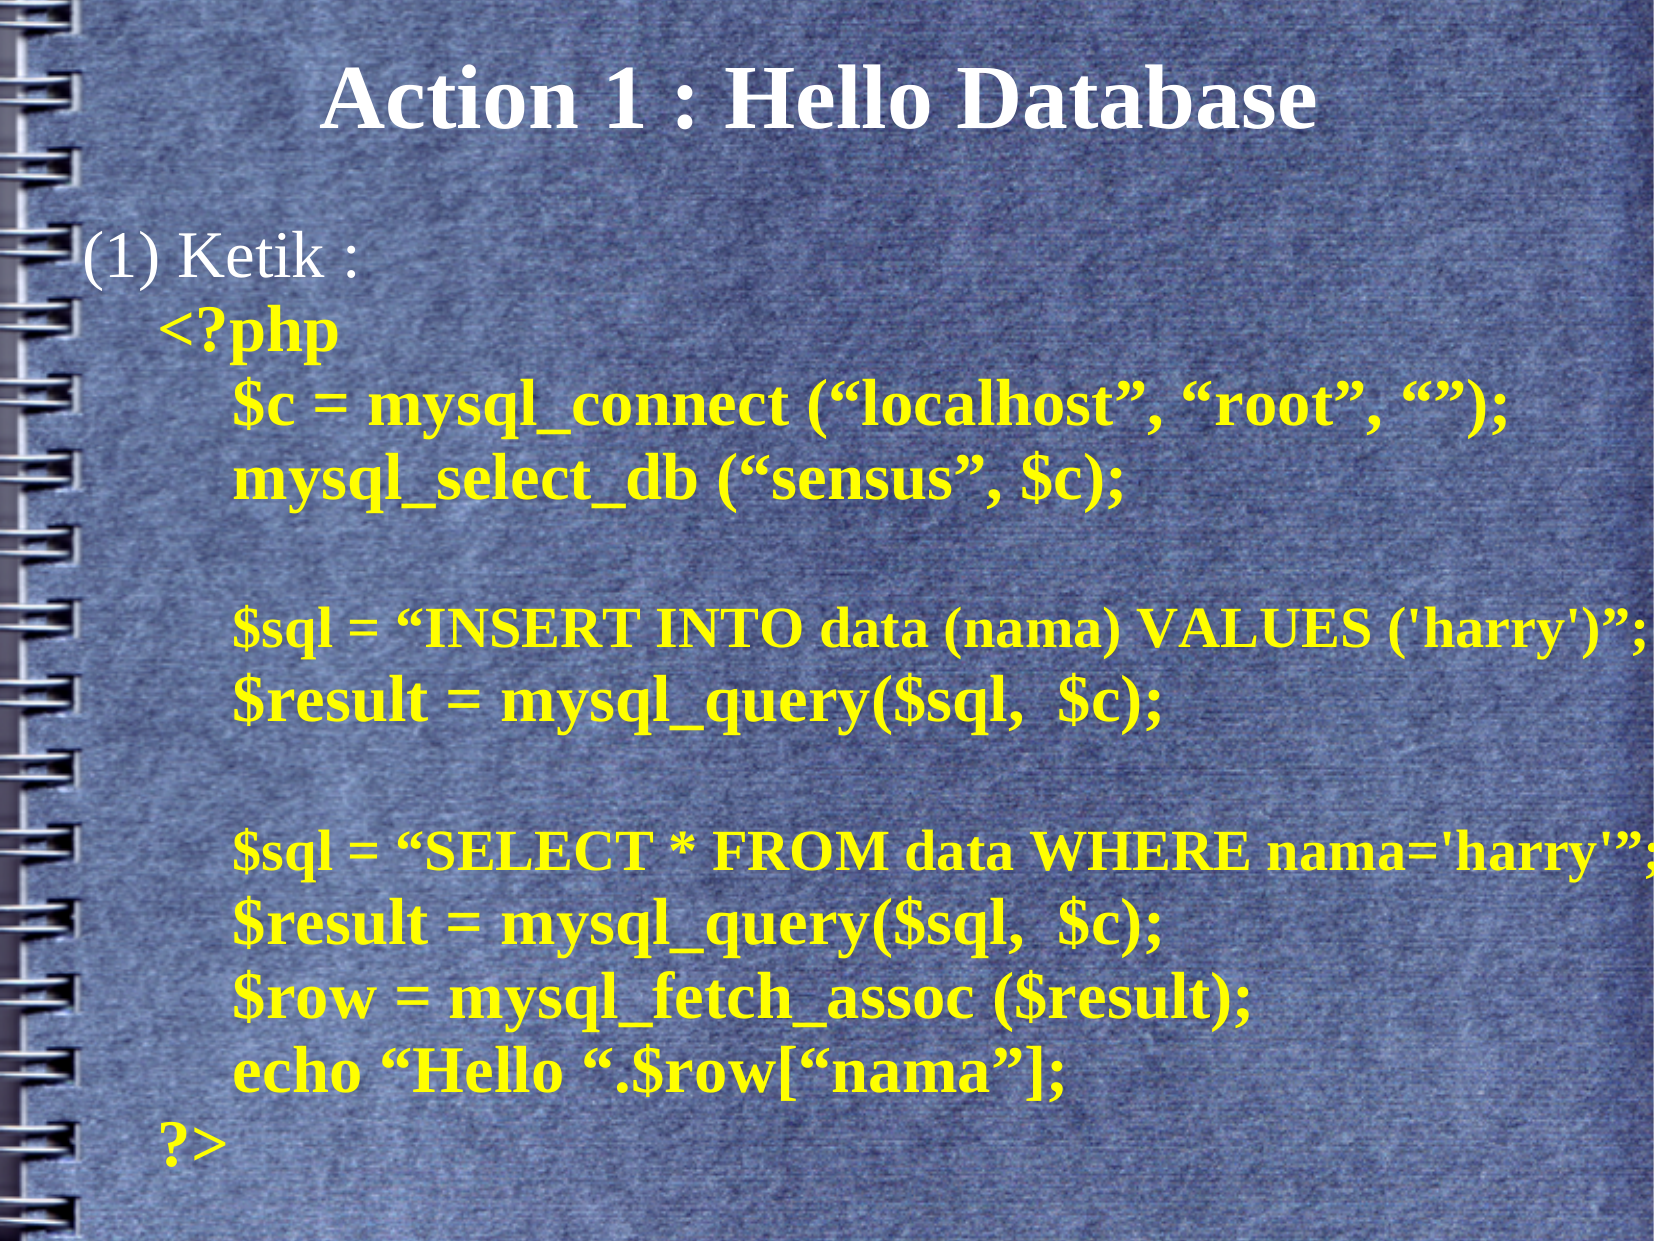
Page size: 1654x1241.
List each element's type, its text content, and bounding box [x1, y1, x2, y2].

subtitle (1) Ketik : <?php $c = mysql_connect (“localhost”, “root”, “”); mysql_select_db (“sensus”, $c); $sql = “INSERT INTO data (nama) VALUES ('harry')”; $result = mysql_query($sql, $c); $sql = “SELECT * FROM data WHERE nama='harry'”; $result = mysql_query($sql, $c); $row = mysql_fetch_assoc ($result); echo “Hello “.$row[“nama”]; ?> [82, 218, 1654, 1181]
picture [0, 0, 1654, 1241]
title Action 1 : Hello Database [75, 1, 1564, 194]
